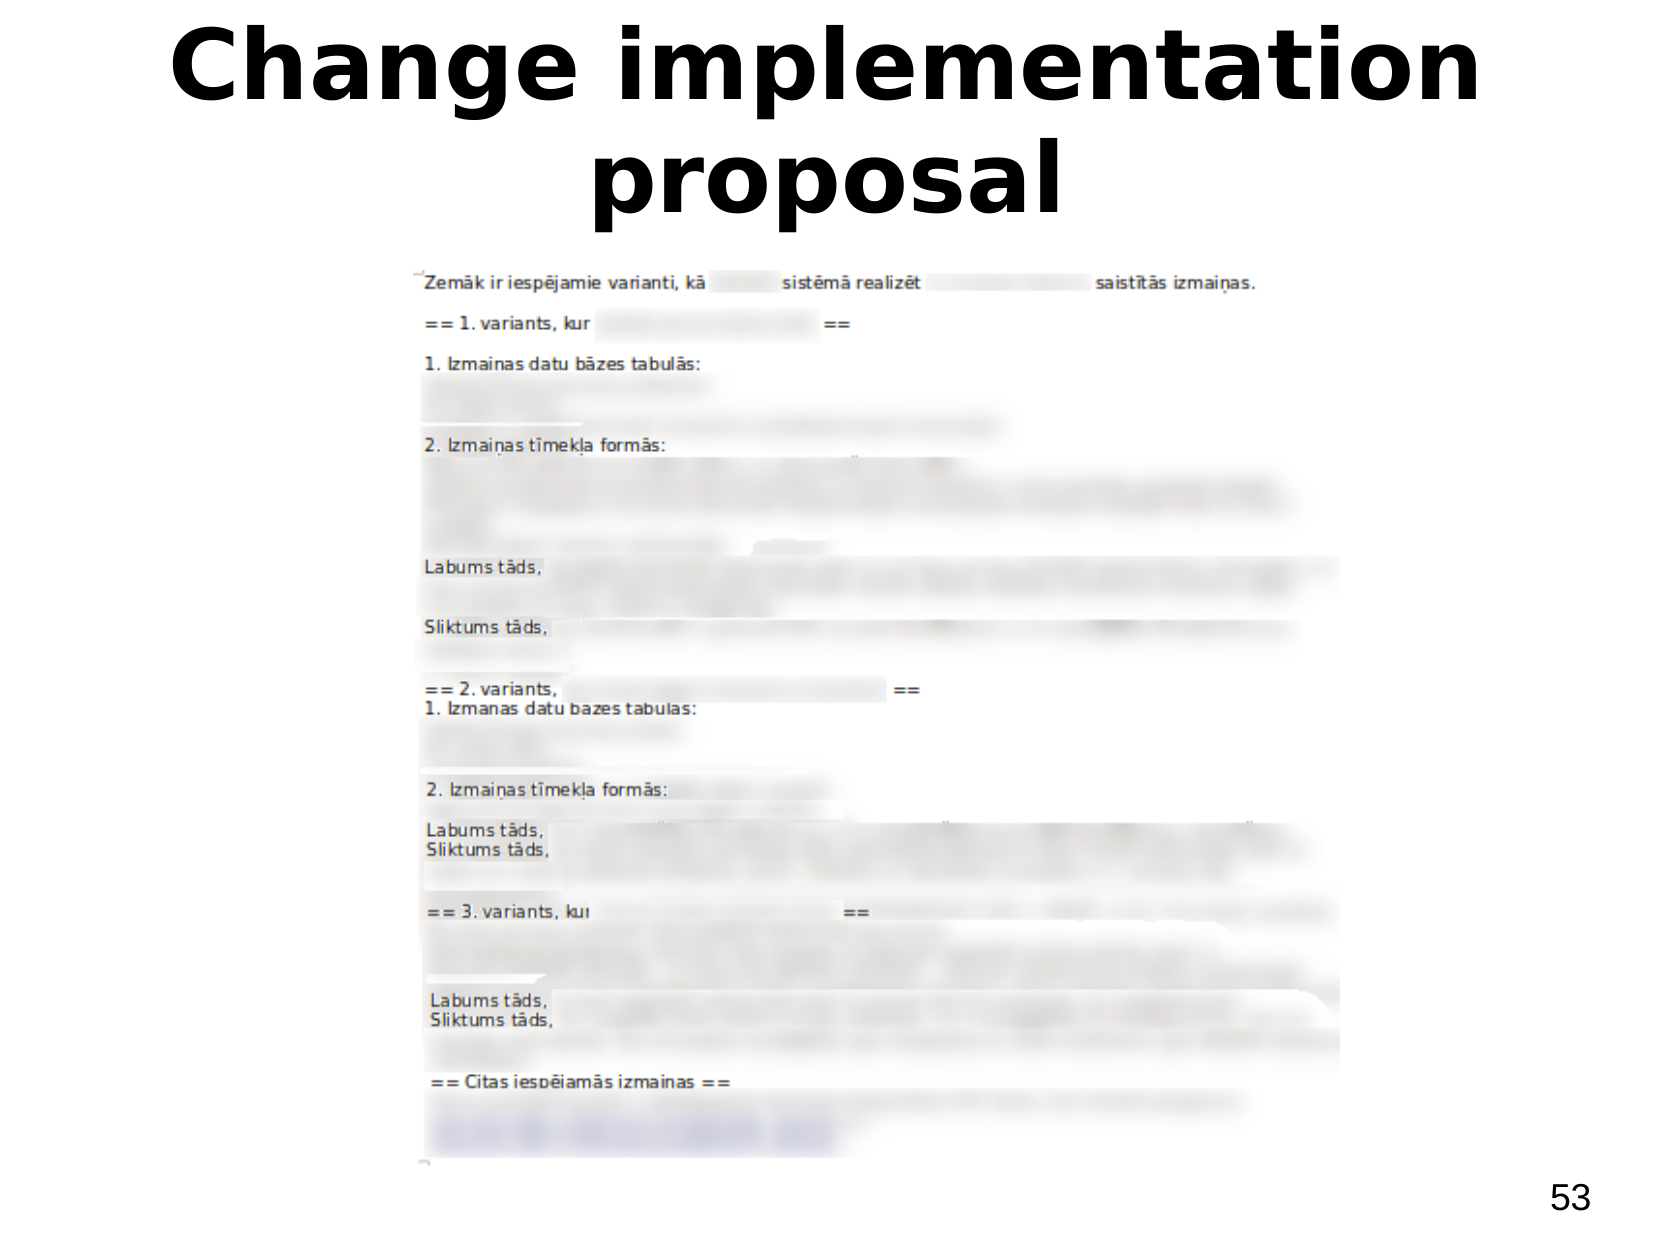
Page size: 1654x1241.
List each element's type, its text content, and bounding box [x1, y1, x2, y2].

picture [413, 270, 1340, 1193]
title Change implementation proposal [82, 8, 1571, 236]
